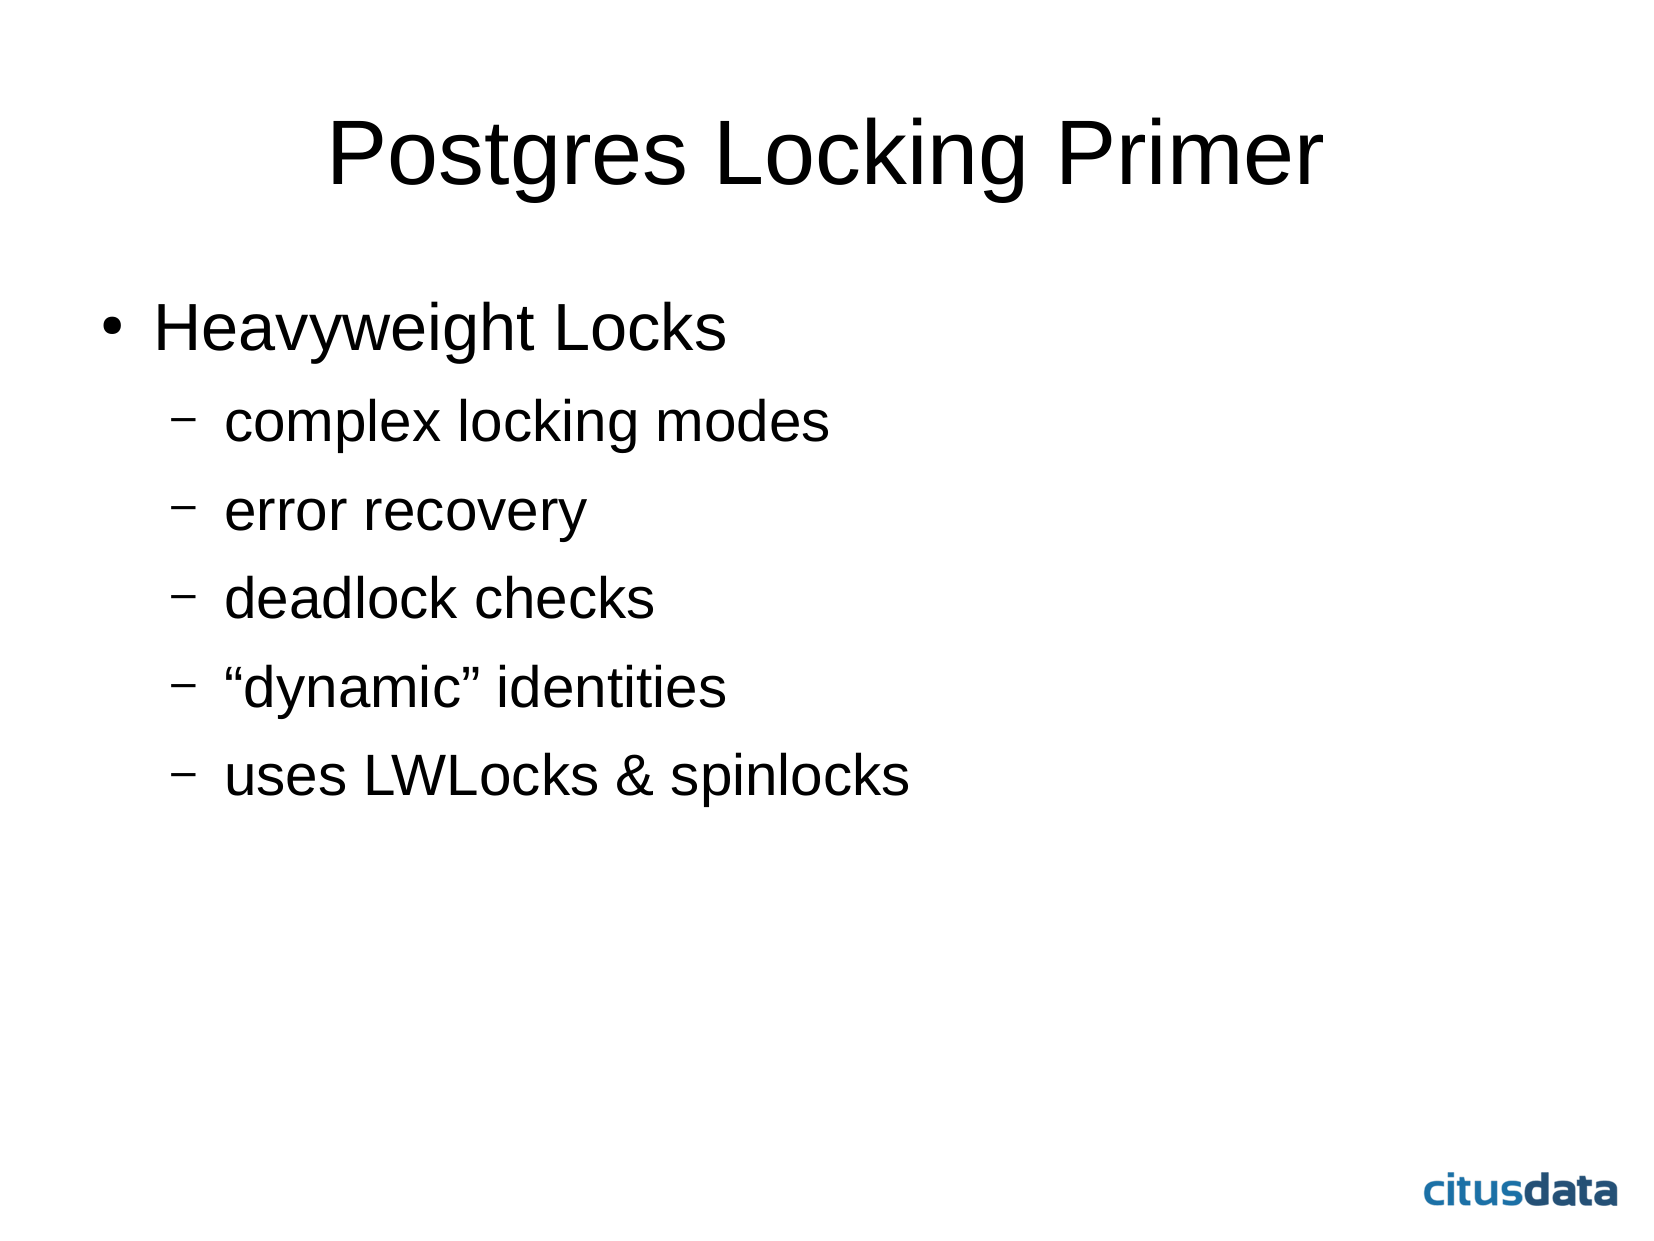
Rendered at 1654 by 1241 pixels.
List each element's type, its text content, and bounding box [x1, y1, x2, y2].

picture [1420, 1167, 1622, 1209]
list Heavyweight Locks complex locking modes error recovery deadlock checks “dynamic” identities uses LWLocks & spinlocks [82, 290, 1571, 1096]
title Postgres Locking Primer [82, 49, 1571, 257]
